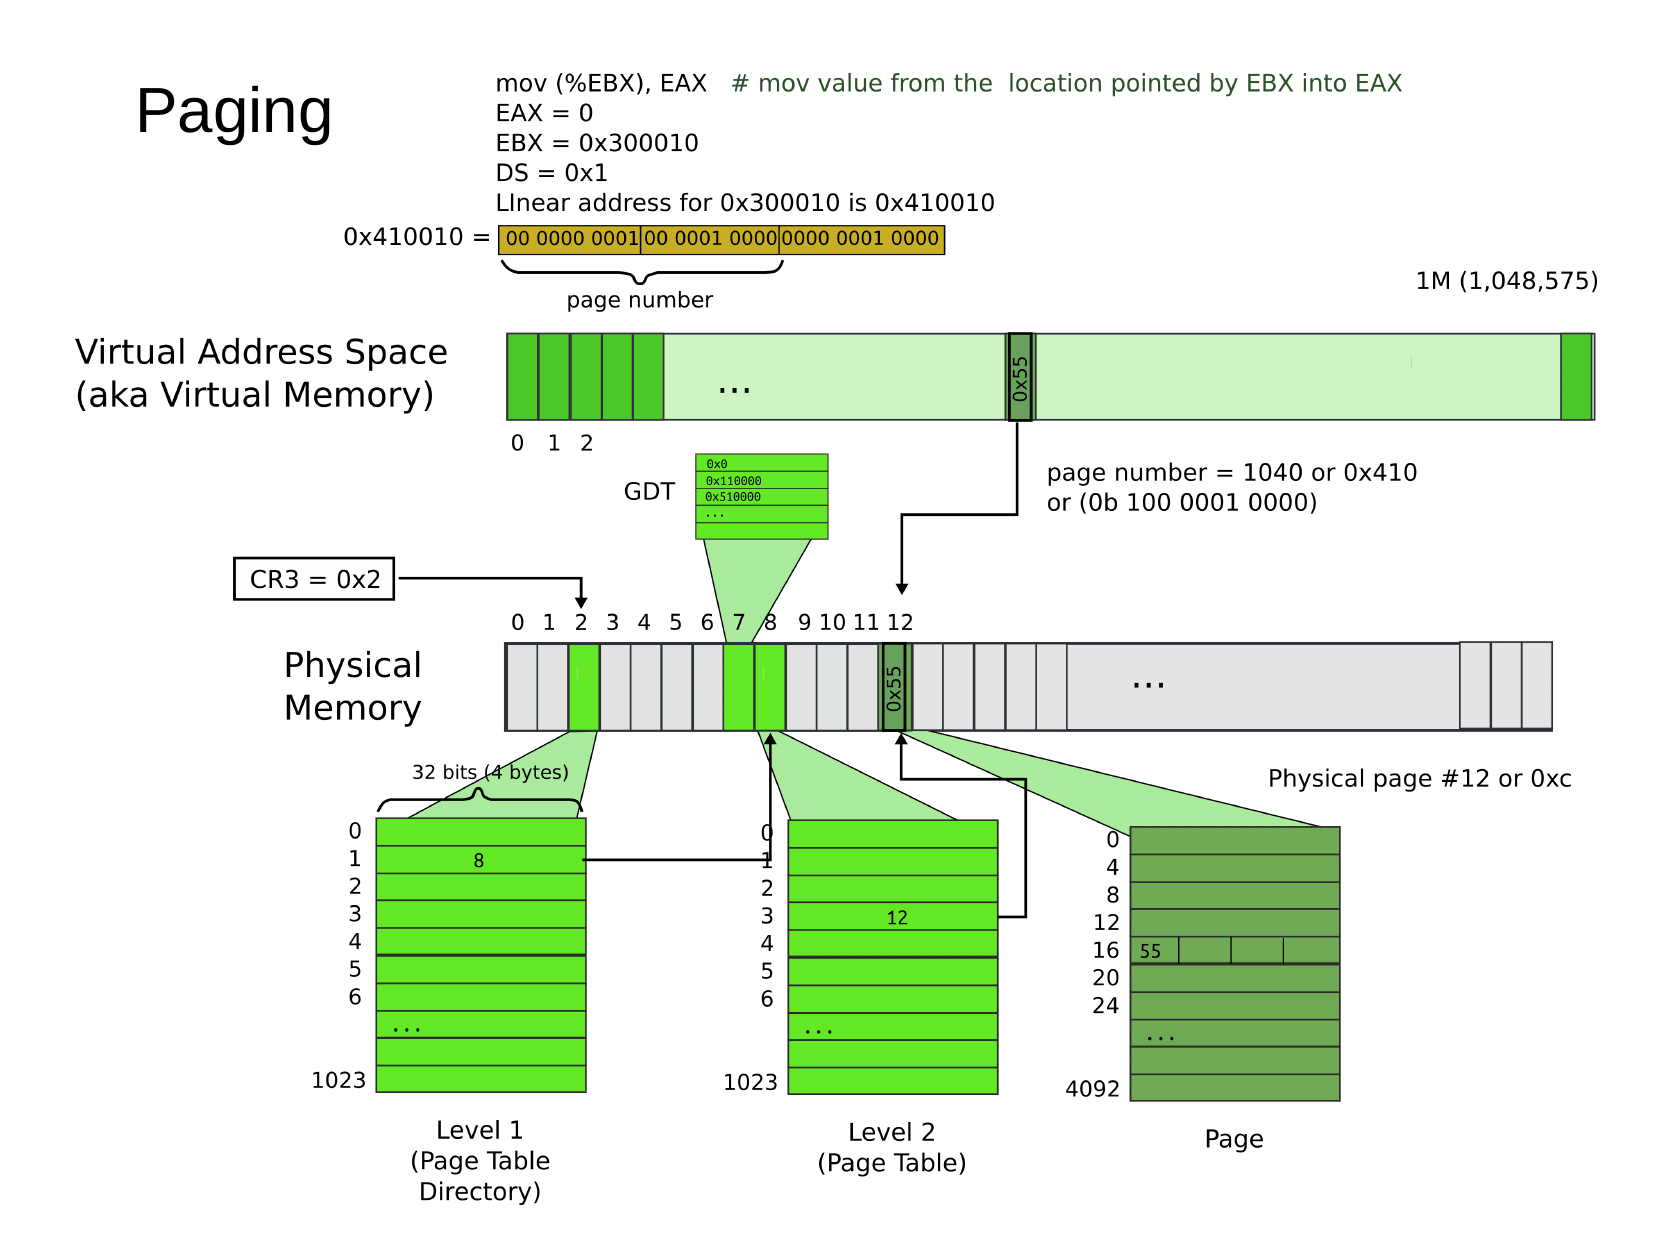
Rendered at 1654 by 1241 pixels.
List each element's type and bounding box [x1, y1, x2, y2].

picture [75, 73, 1597, 1205]
